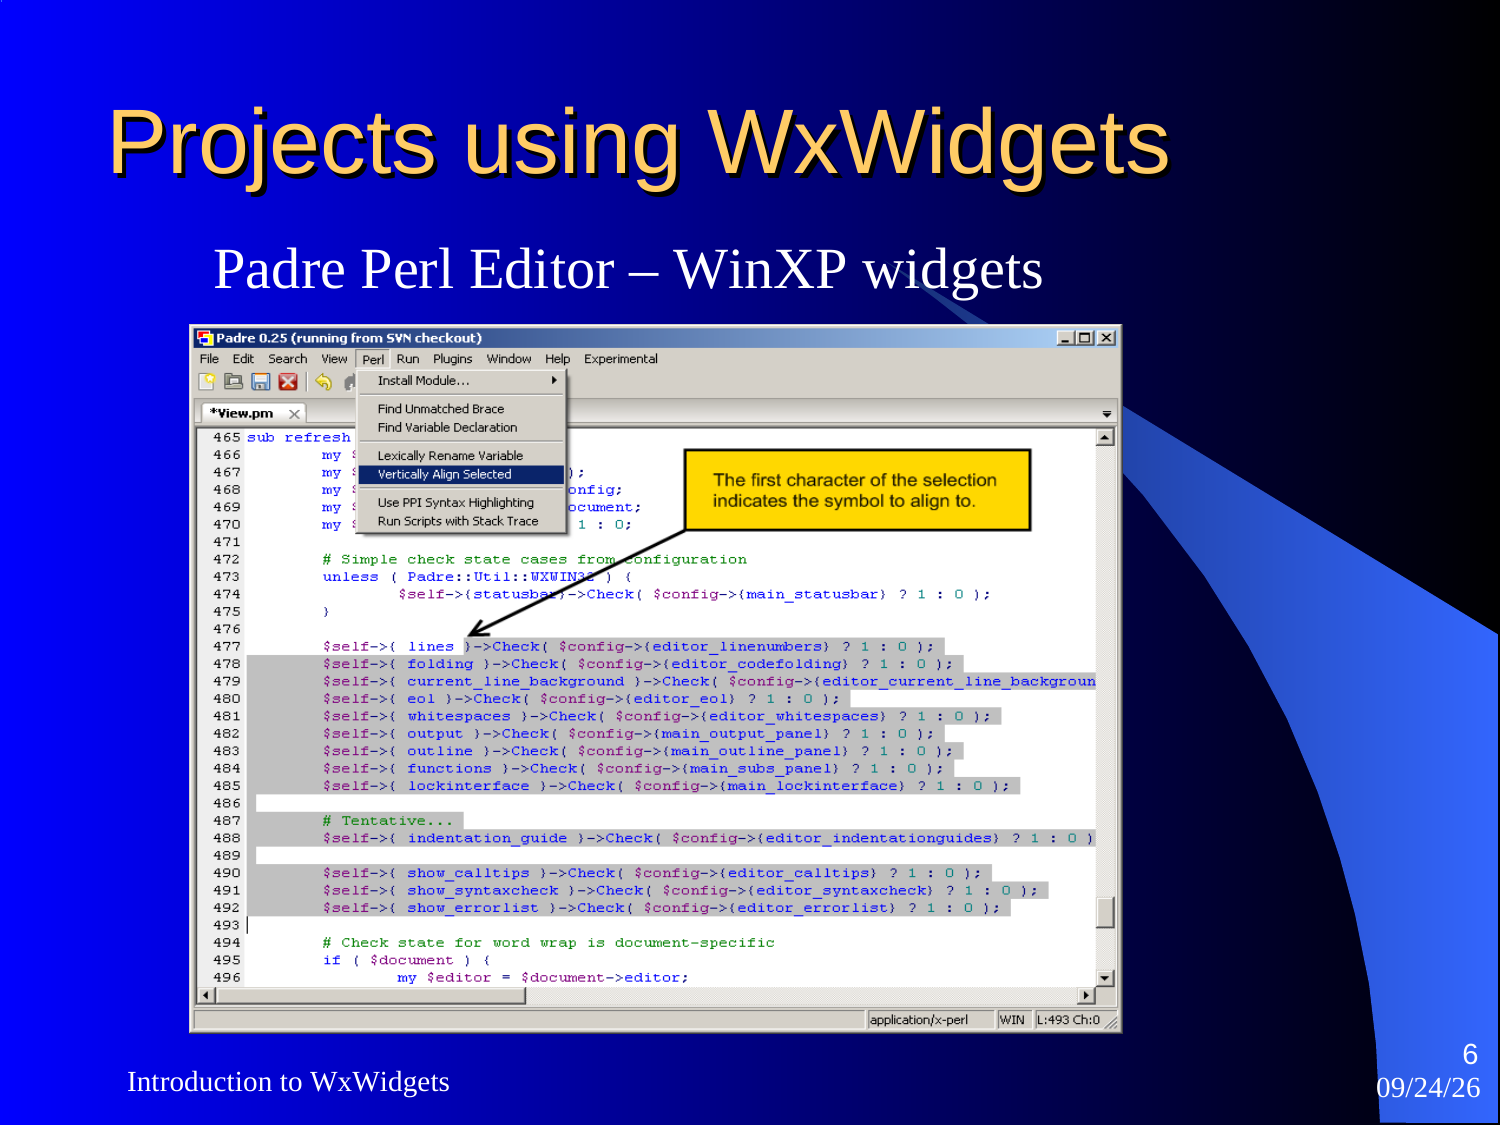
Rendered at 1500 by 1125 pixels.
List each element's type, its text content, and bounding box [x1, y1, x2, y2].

title Projects using WxWidgets [91, 48, 1418, 237]
picture [189, 324, 1123, 1034]
list Padre Perl Editor – WinXP widgets [112, 177, 1388, 1034]
